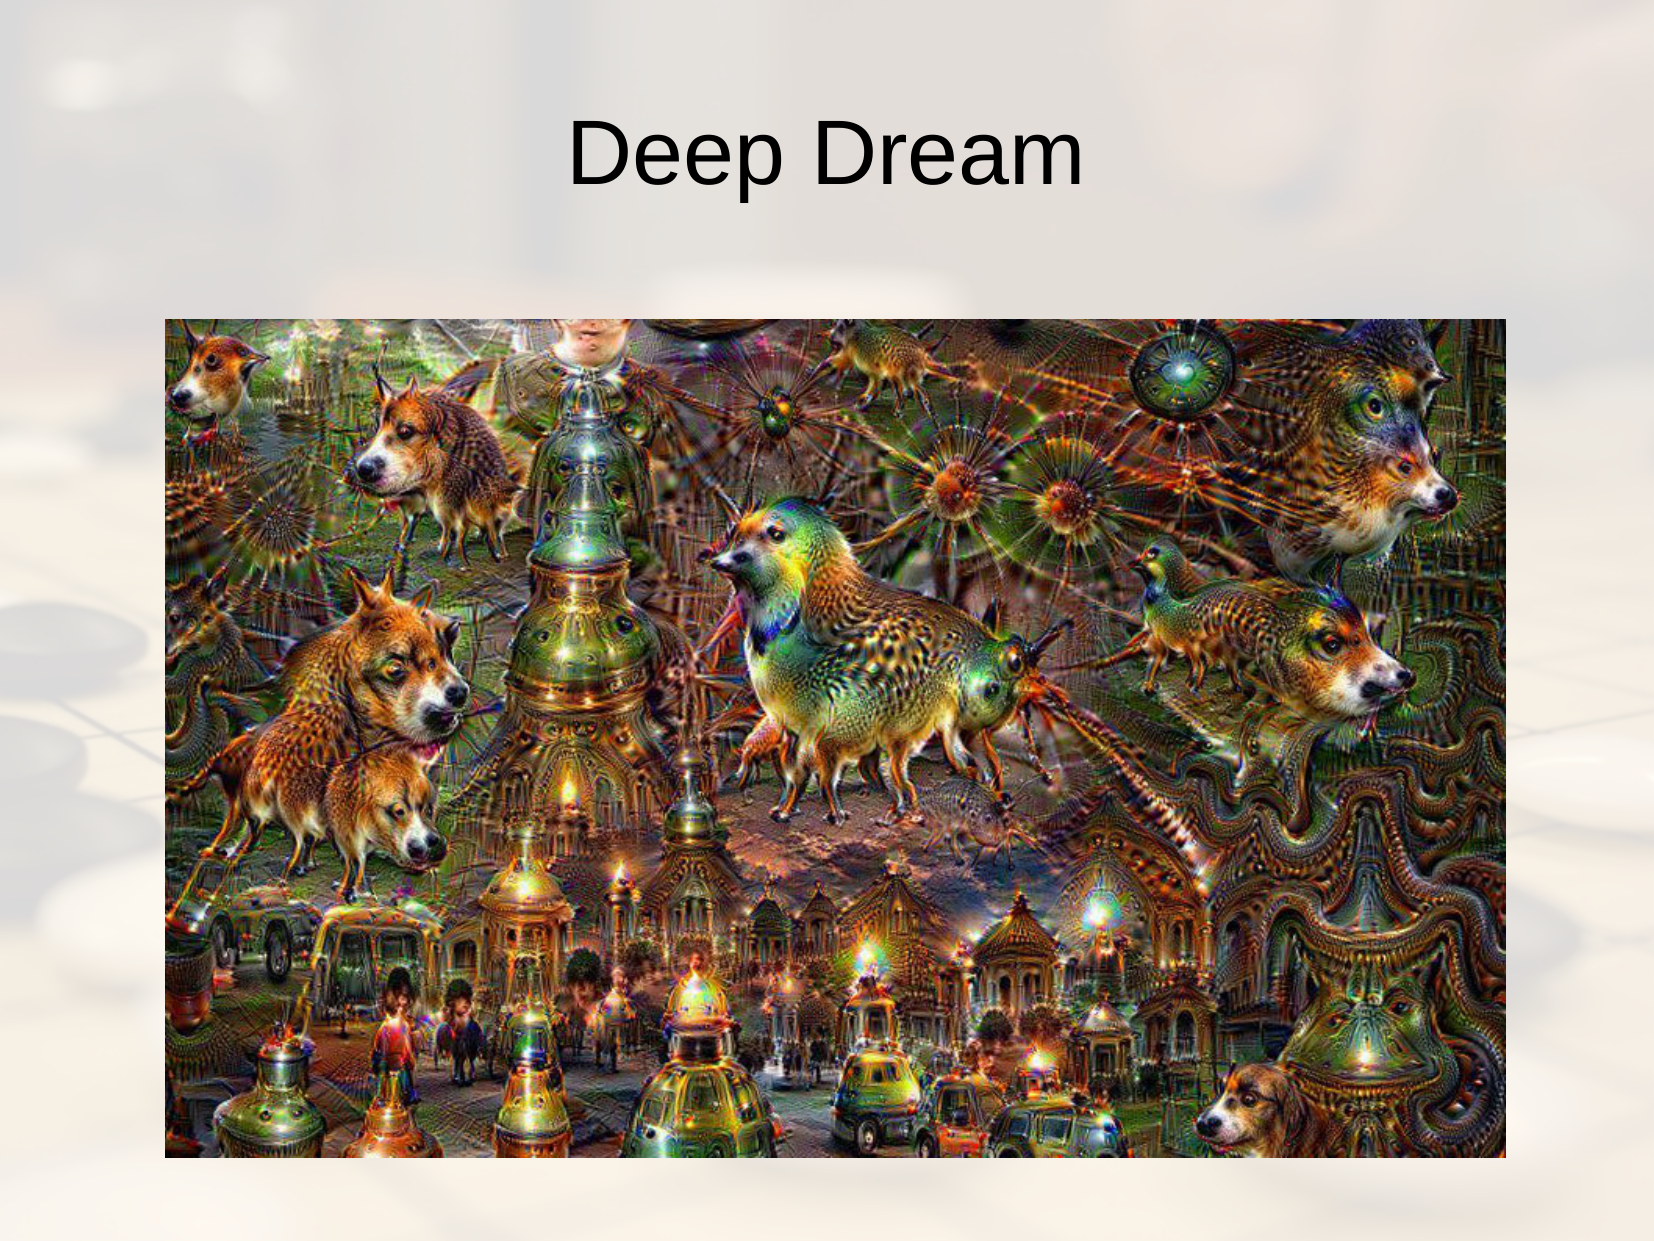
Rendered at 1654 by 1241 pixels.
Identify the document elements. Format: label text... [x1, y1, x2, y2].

picture [165, 319, 1506, 1158]
title Deep Dream [82, 49, 1571, 257]
